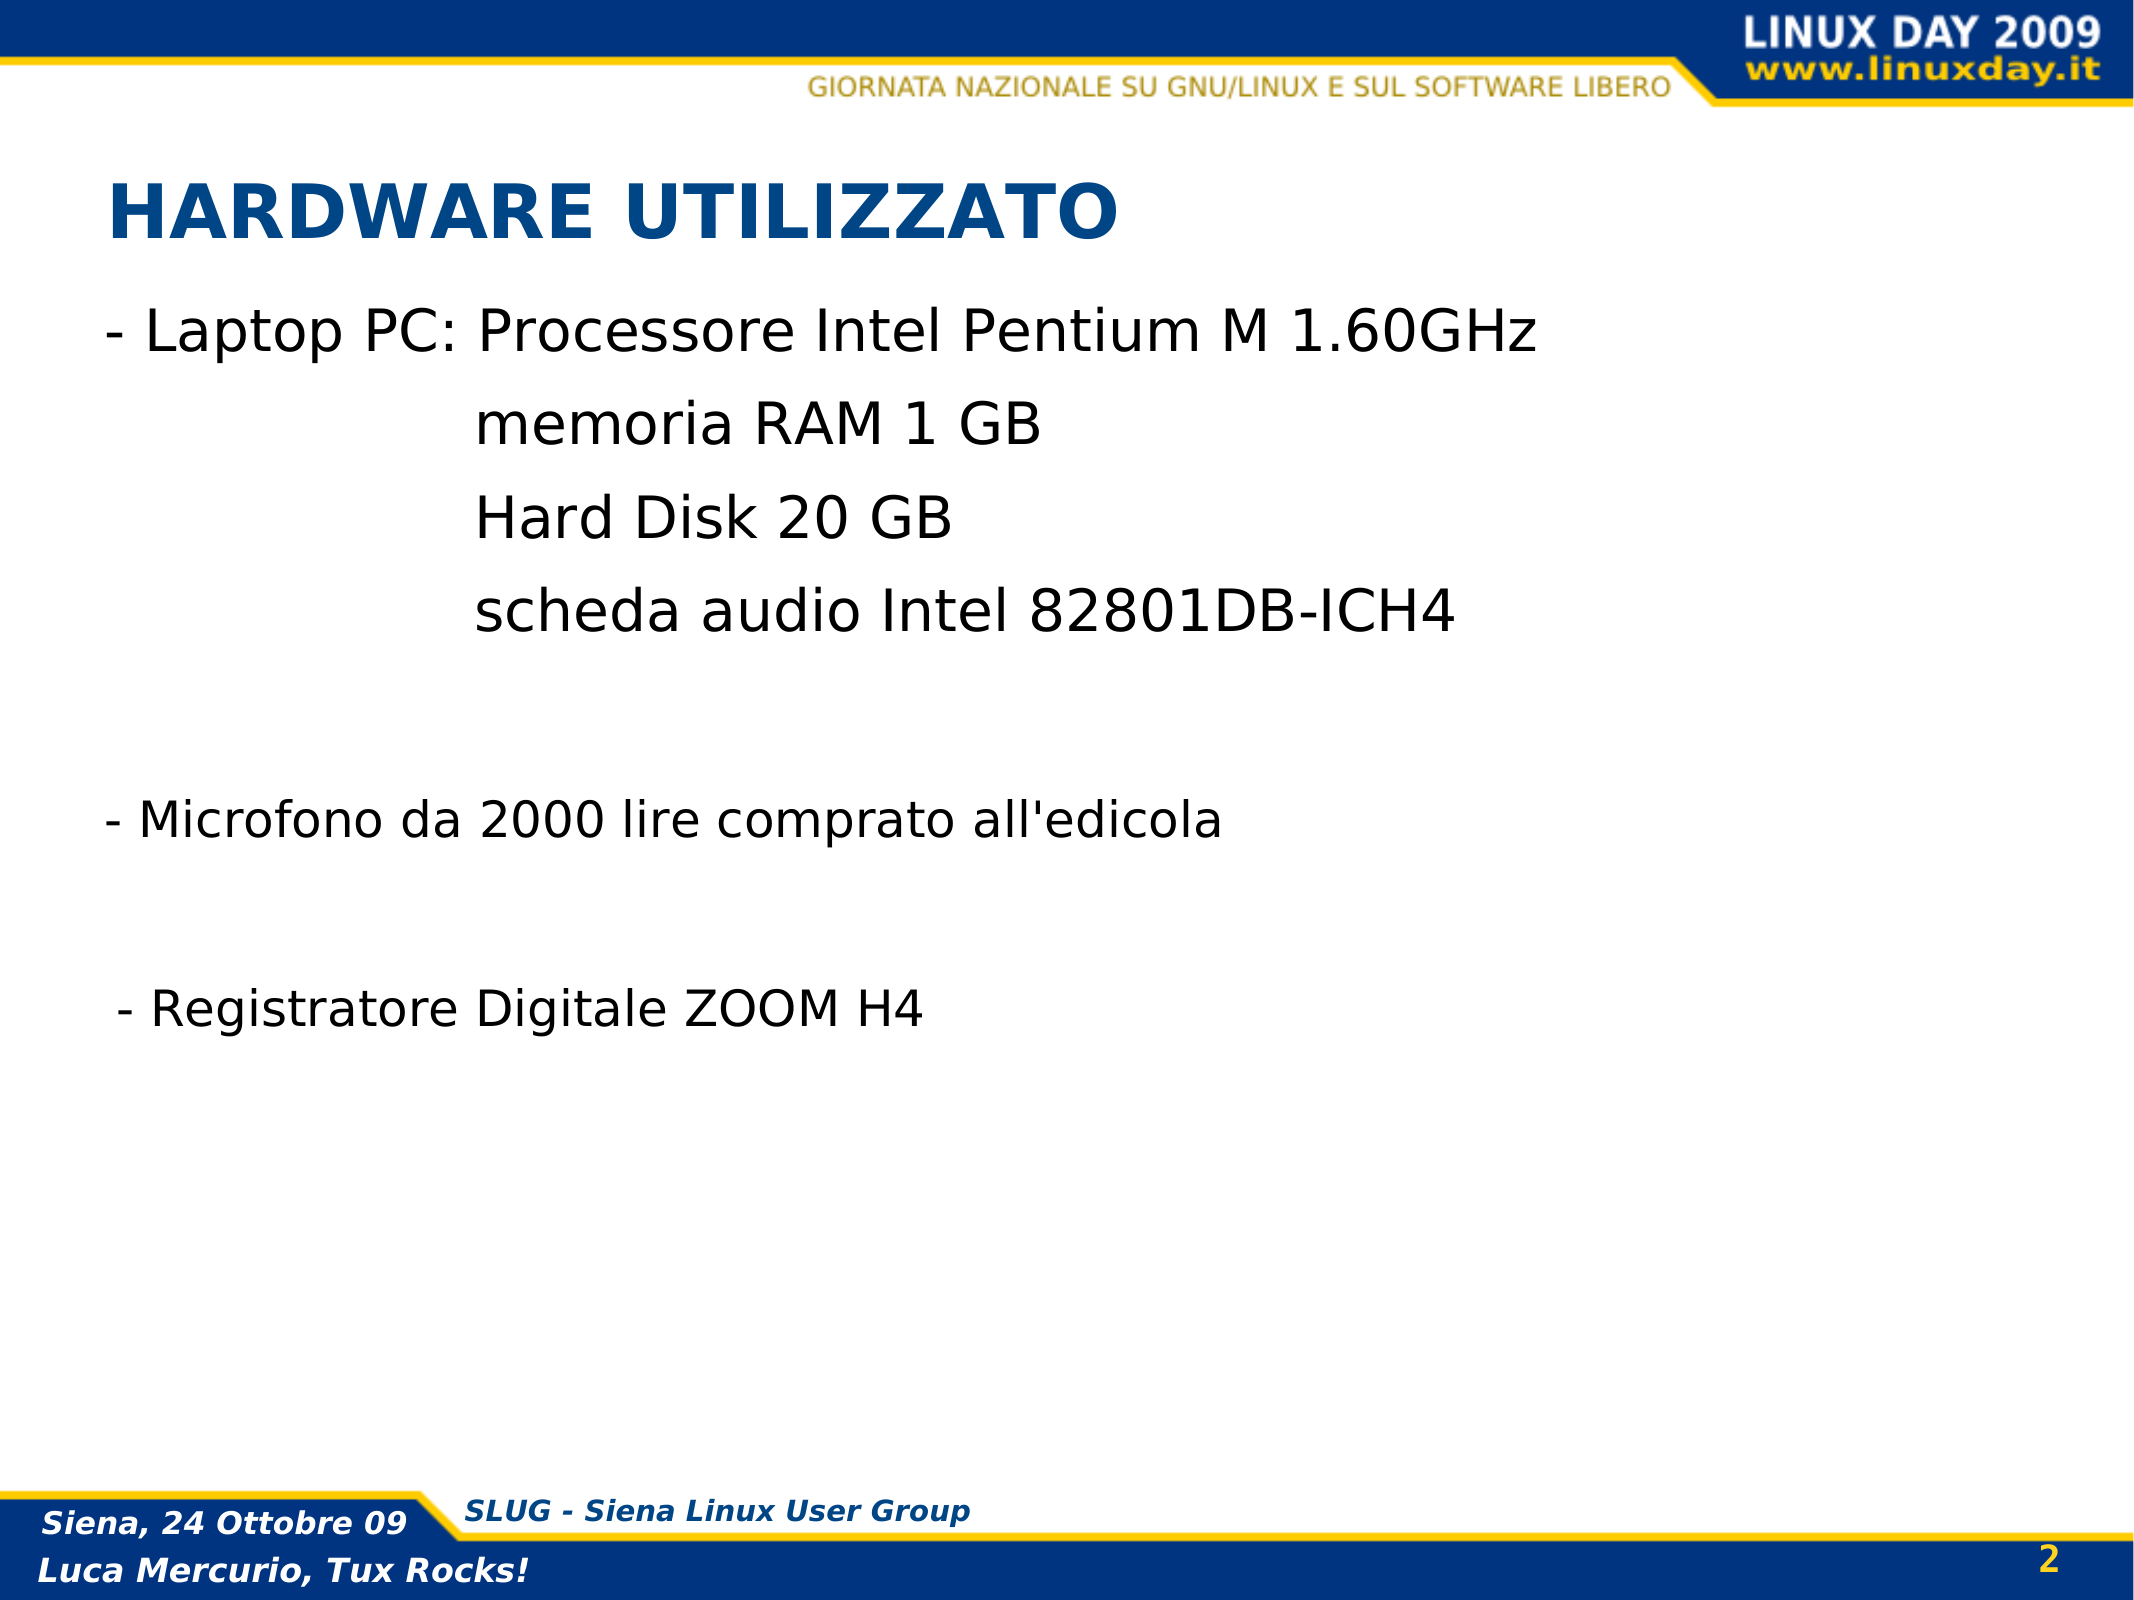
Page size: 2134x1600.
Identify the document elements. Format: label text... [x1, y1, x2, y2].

title HARDWARE UTILIZZATO [106, 159, 2080, 267]
text_box - Registratore Digitale ZOOM H4 [100, 980, 1193, 1039]
picture [0, 0, 2134, 1600]
list - Laptop PC: Processore Intel Pentium M 1.60GHz memoria RAM 1 GB Hard Disk 20 GB scheda audio Intel 82801DB-ICH4 [88, 297, 2038, 680]
text_box - Microfono da 2000 lire comprato all'edicola [88, 791, 1477, 850]
